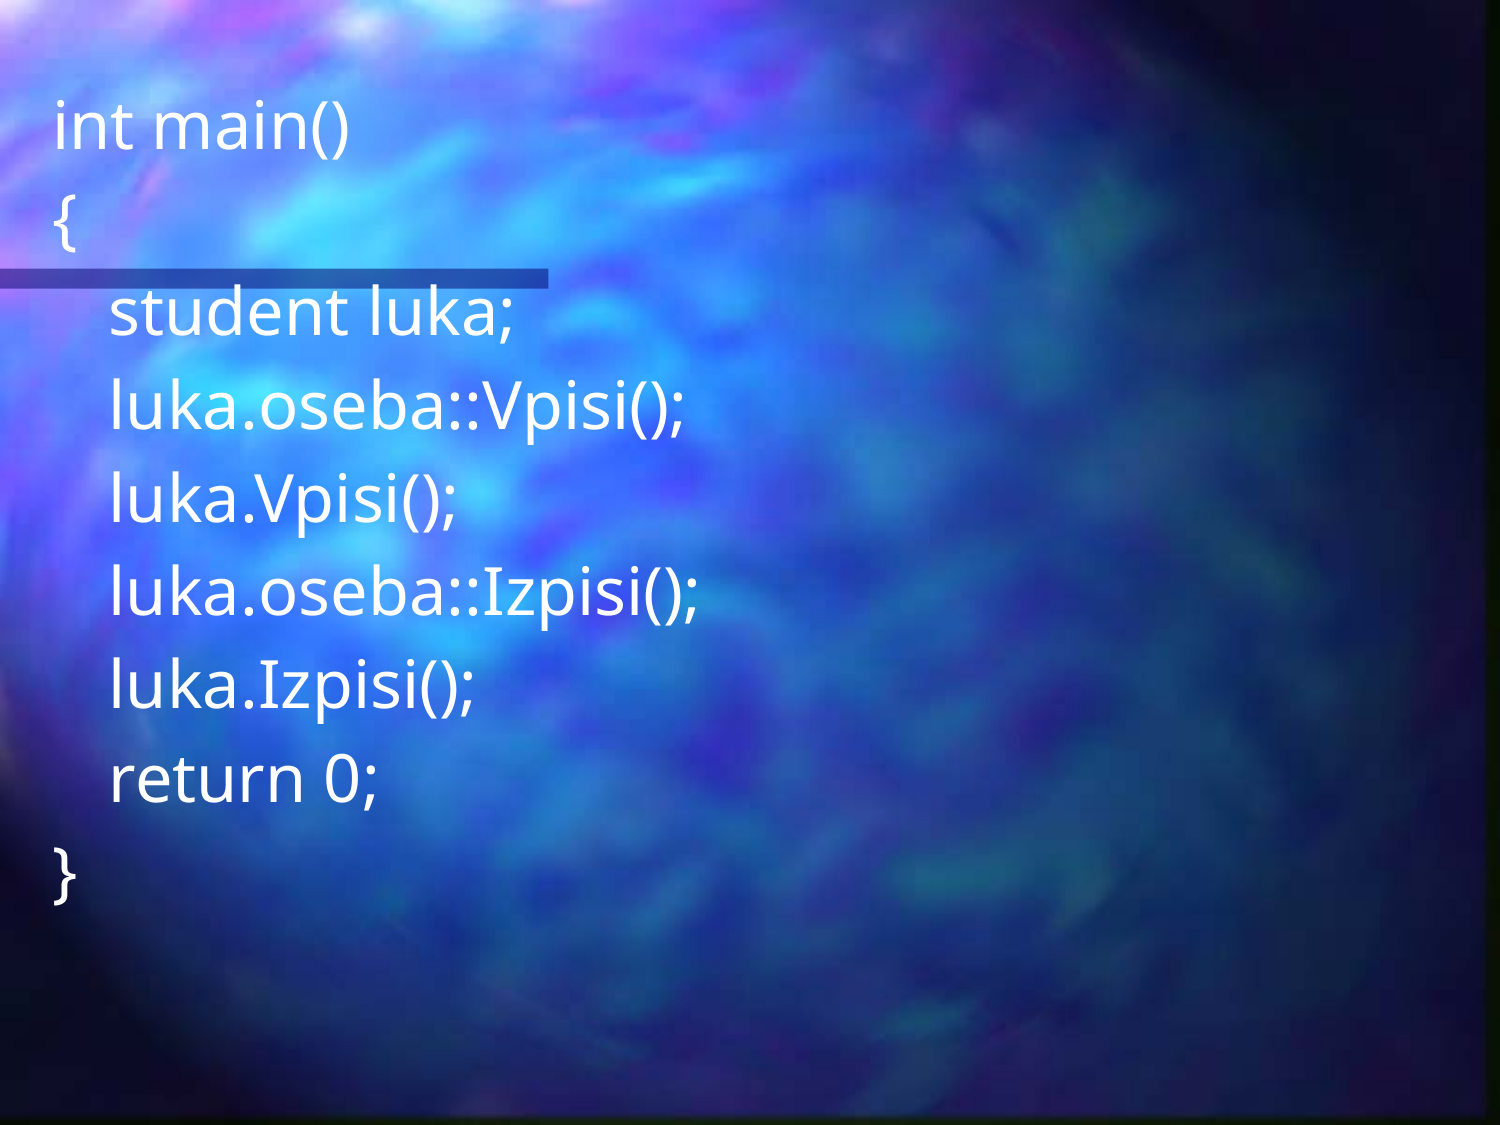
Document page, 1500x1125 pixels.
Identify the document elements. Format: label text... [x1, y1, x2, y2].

picture [0, 0, 1500, 1125]
list int main() { student luka; luka.oseba::Vpisi(); luka.Vpisi(); luka.oseba::Izpisi(); luka.Izpisi(); return 0; } [37, 75, 1388, 1000]
